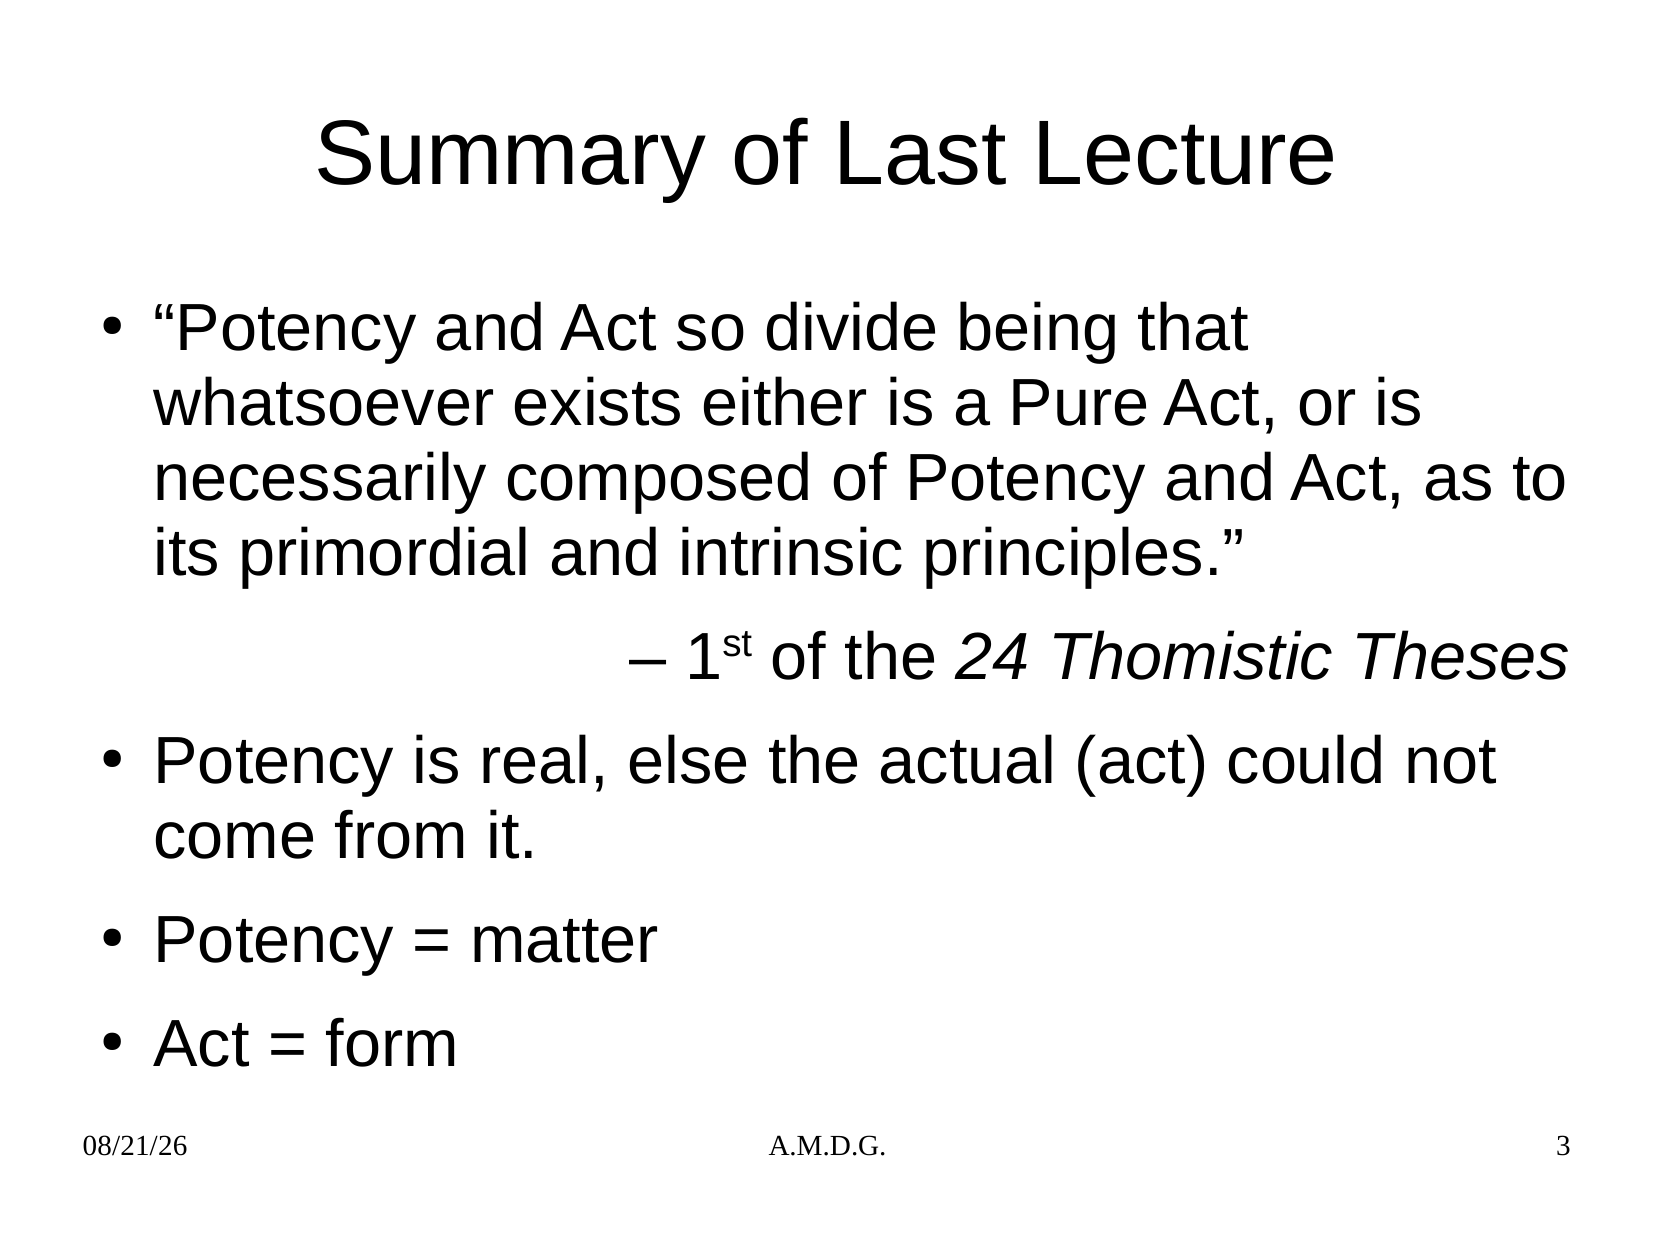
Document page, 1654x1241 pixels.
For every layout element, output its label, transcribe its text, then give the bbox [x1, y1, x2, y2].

title Summary of Last Lecture [82, 49, 1571, 257]
list “Potency and Act so divide being that whatsoever exists either is a Pure Act, or is necessarily composed of Potency and Act, as to its primordial and intrinsic principles.” – 1st of the 24 Thomistic Theses Potency is real, else the actual (act) could not come from it. Potency = matter Act = form [82, 290, 1571, 1109]
